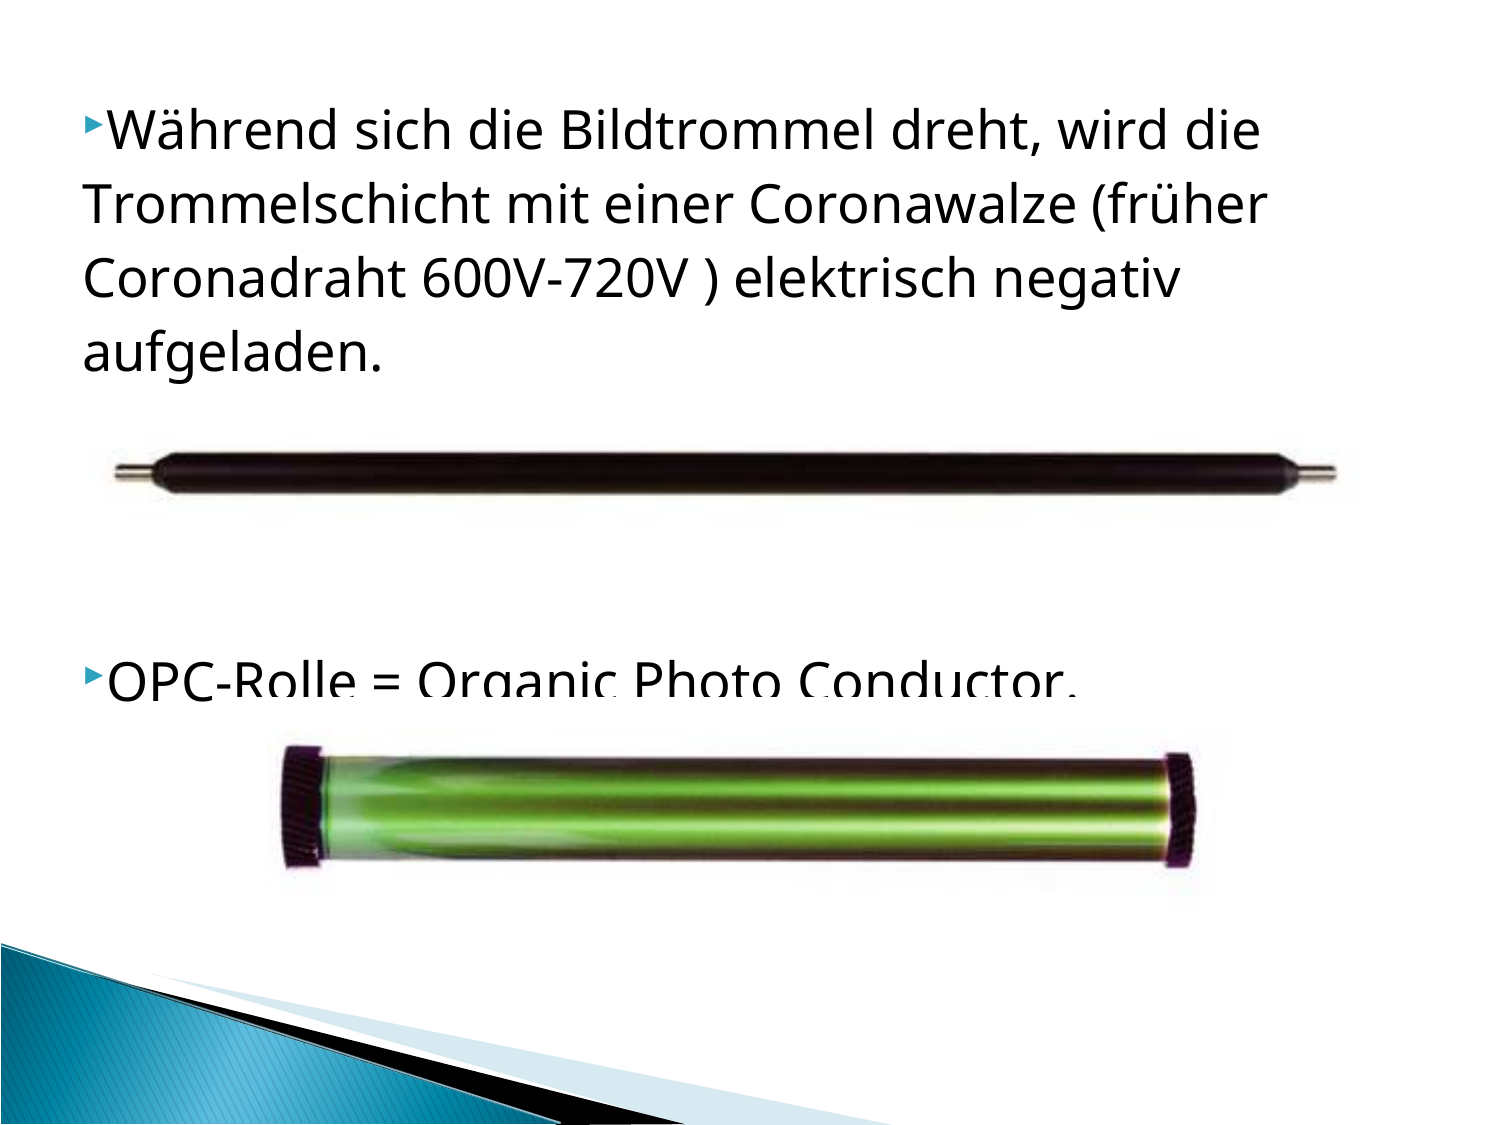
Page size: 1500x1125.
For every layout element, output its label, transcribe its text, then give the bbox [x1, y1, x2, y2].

picture [236, 697, 1241, 916]
picture [88, 413, 1371, 532]
picture [0, 942, 562, 1125]
list Während sich die Bildtrommel dreht, wird die Trommelschicht mit einer Coronawalze (früher Coronadraht 600V-720V ) elektrisch negativ aufgeladen. OPC-Rolle = Organic Photo Conductor. [67, 84, 1418, 827]
